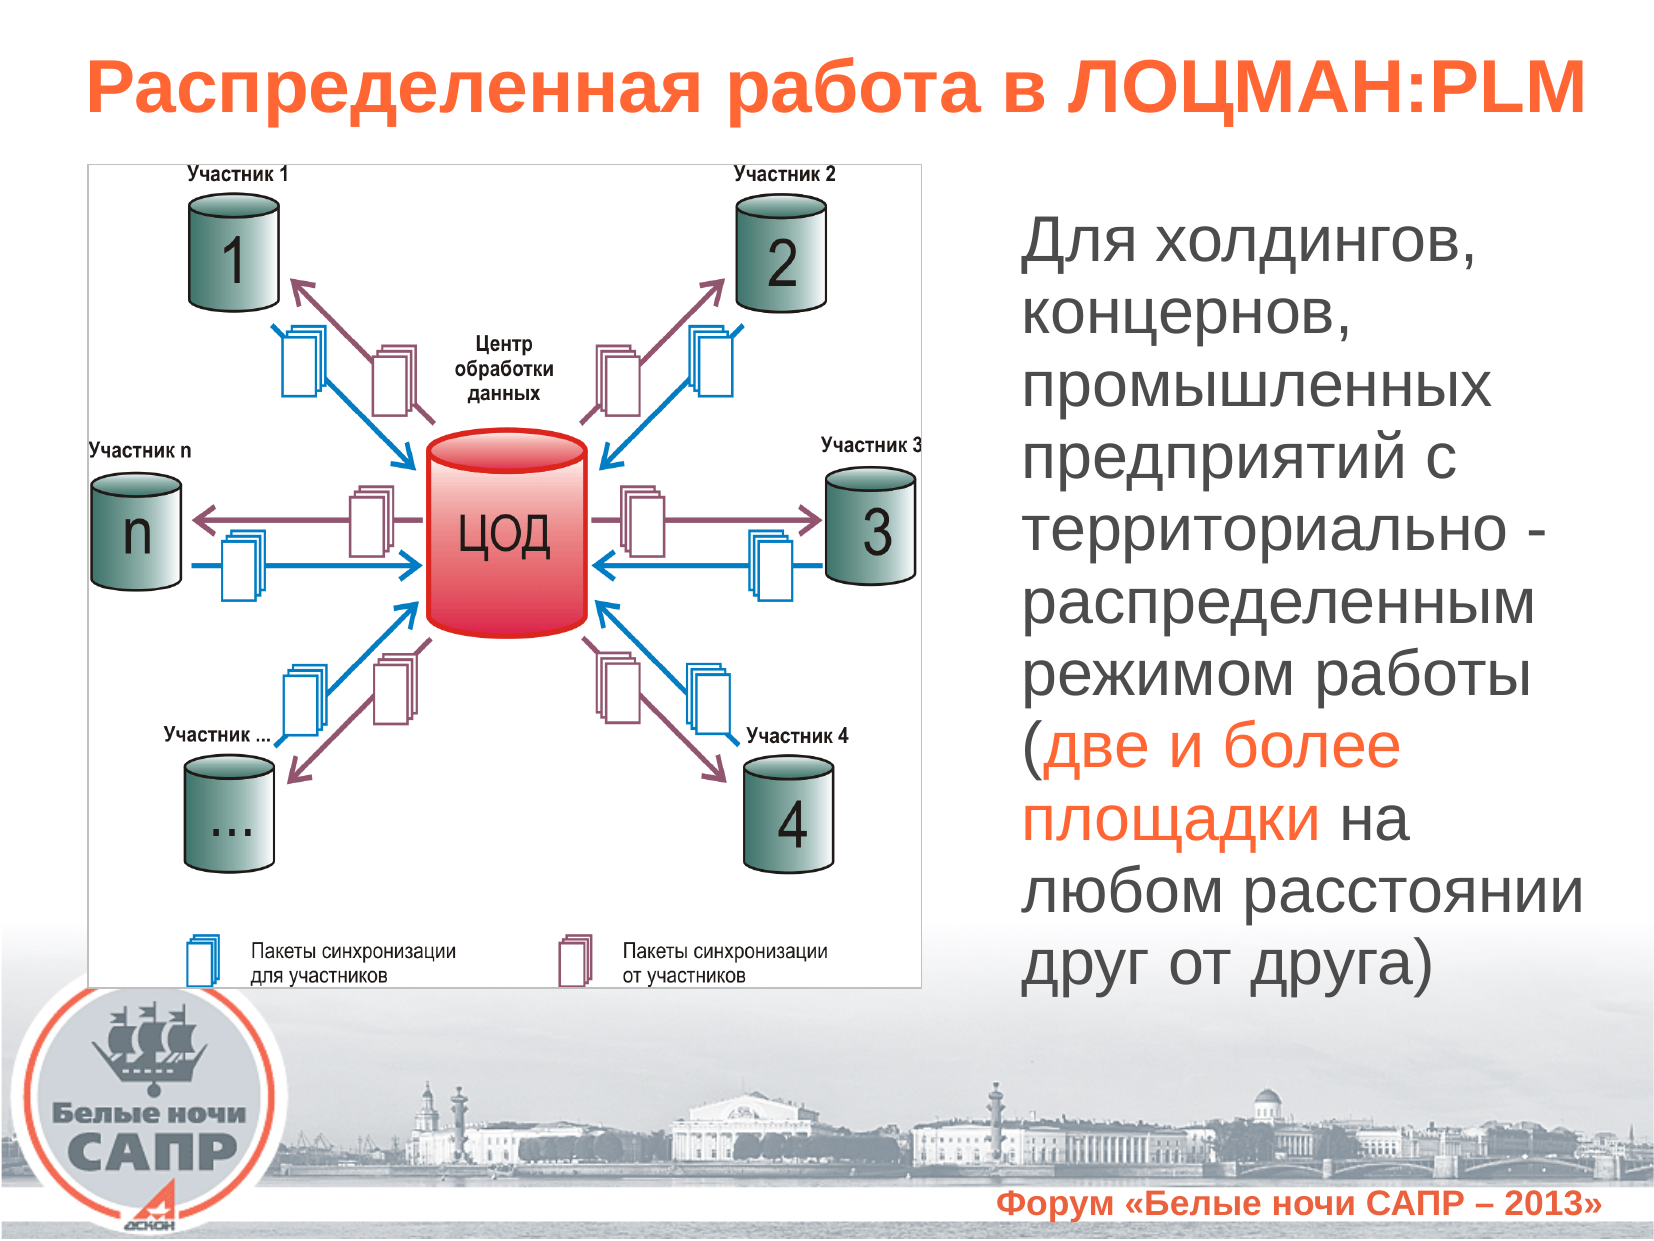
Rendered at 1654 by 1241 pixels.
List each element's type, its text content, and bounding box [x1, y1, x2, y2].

list Для холдингов, концернов, промышленных предприятий с территориально - распределенным режимом работы (две и более площадки на любом расстоянии друг от друга) [879, 203, 1589, 1105]
title Распределенная работа в ЛОЦМАН:PLM [56, 44, 1589, 129]
picture [1, 0, 1654, 1239]
